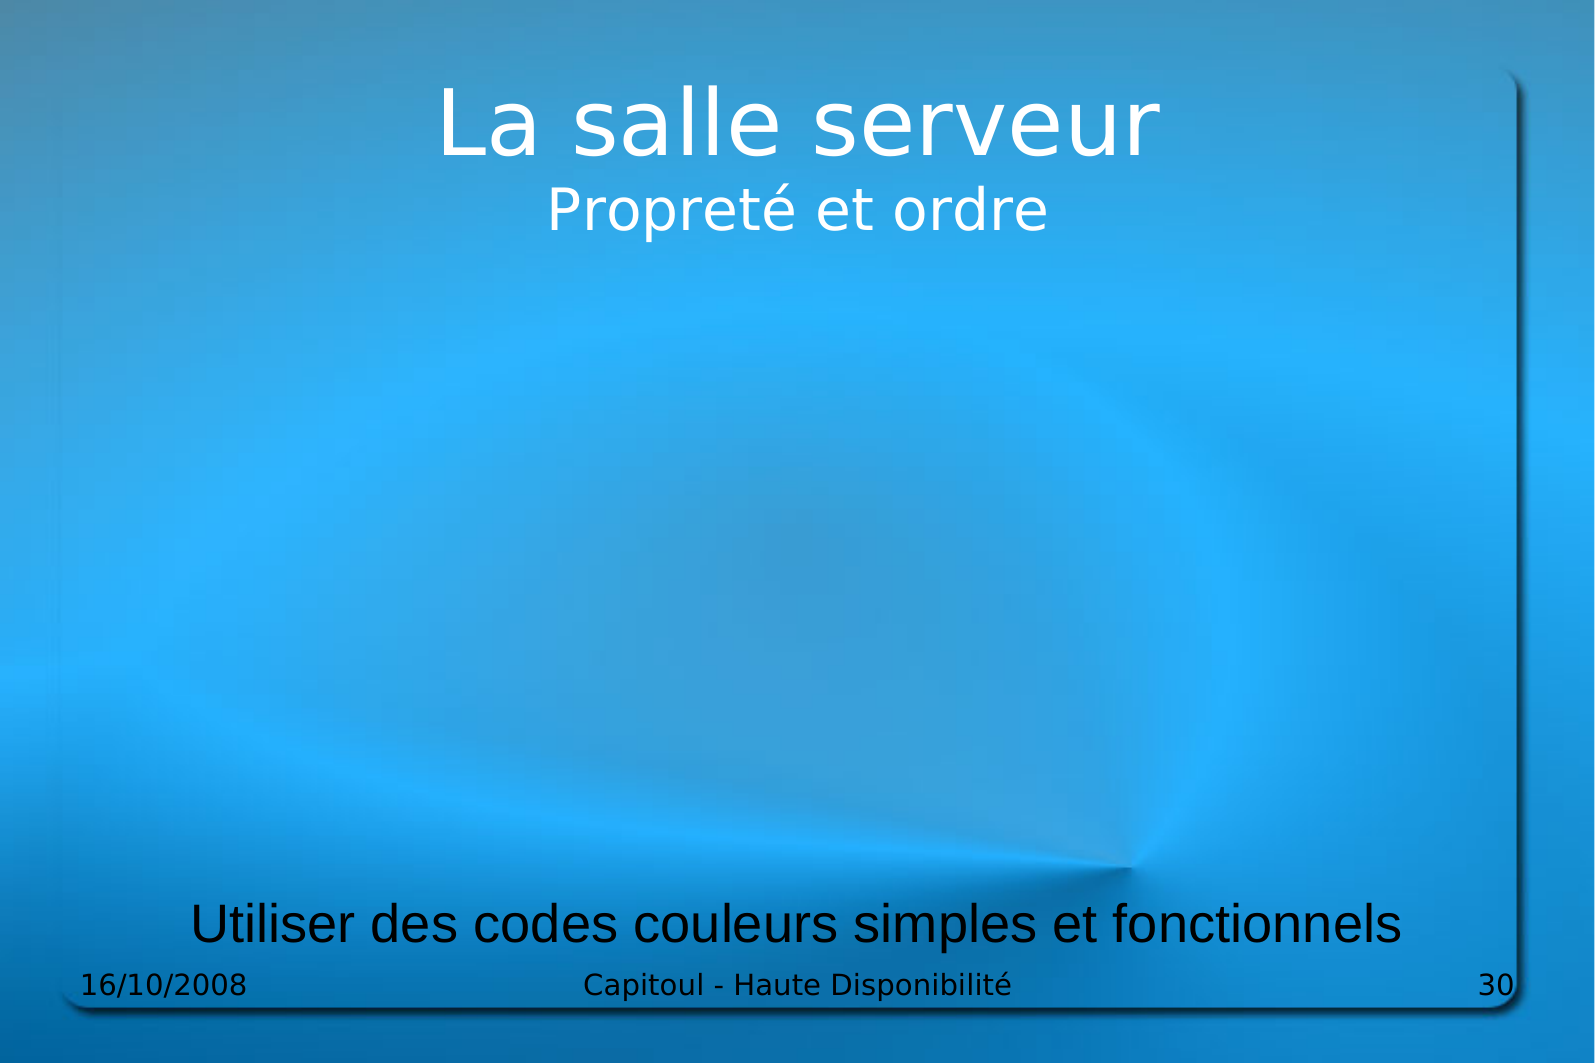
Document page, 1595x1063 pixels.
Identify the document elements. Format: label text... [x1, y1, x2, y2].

picture [0, 0, 1595, 1063]
text_box Utiliser des codes couleurs simples et fonctionnels [118, 885, 1477, 962]
title La salle serveur Propreté et ordre [117, 69, 1479, 245]
